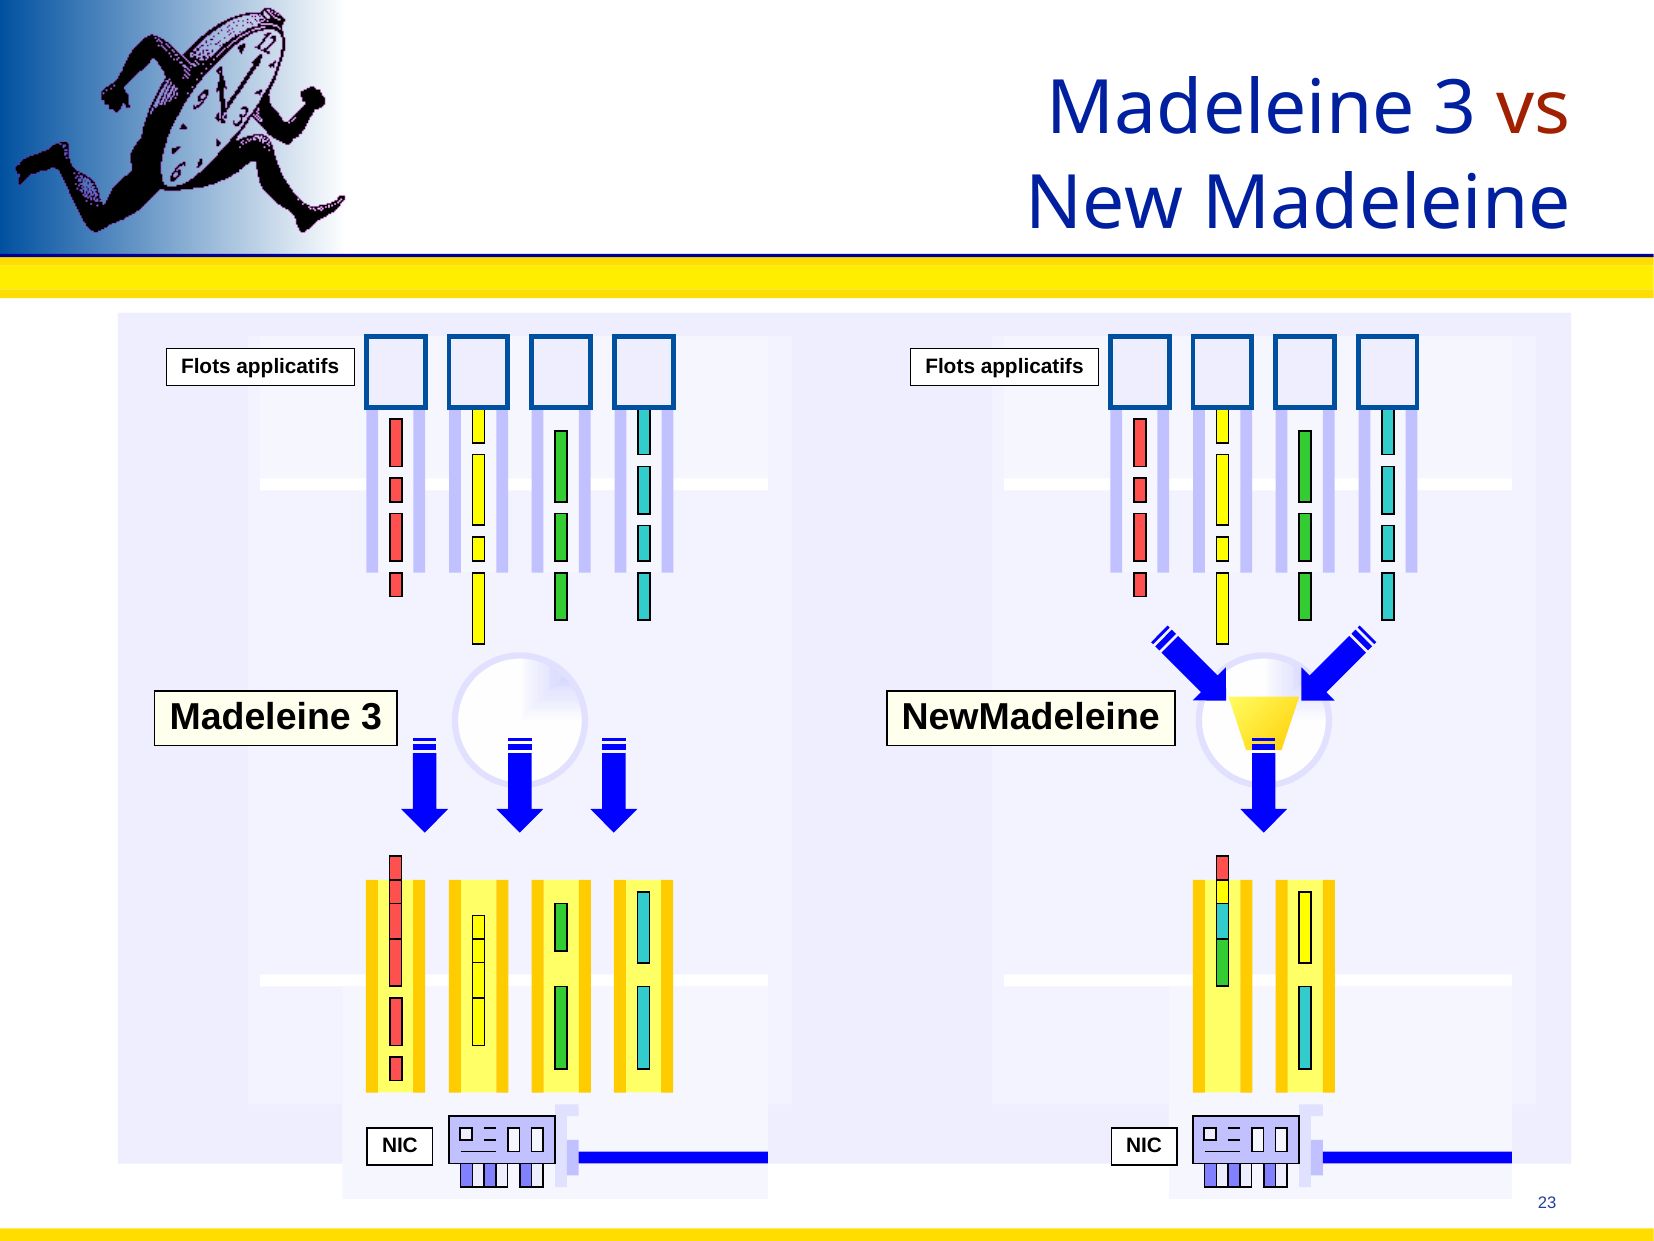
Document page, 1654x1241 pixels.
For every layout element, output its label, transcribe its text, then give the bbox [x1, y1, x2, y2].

text_box NewMadeleine [886, 690, 1175, 746]
text_box Madeleine 3 [154, 690, 397, 746]
text_box Flots applicatifs [910, 348, 1099, 386]
text_box [117, 312, 1572, 1199]
text_box NIC [367, 1127, 433, 1165]
text_box NIC [1111, 1127, 1177, 1165]
picture [14, 0, 353, 245]
title Madeleine 3 vs New Madeleine [372, 49, 1571, 257]
text_box Flots applicatifs [166, 348, 355, 386]
